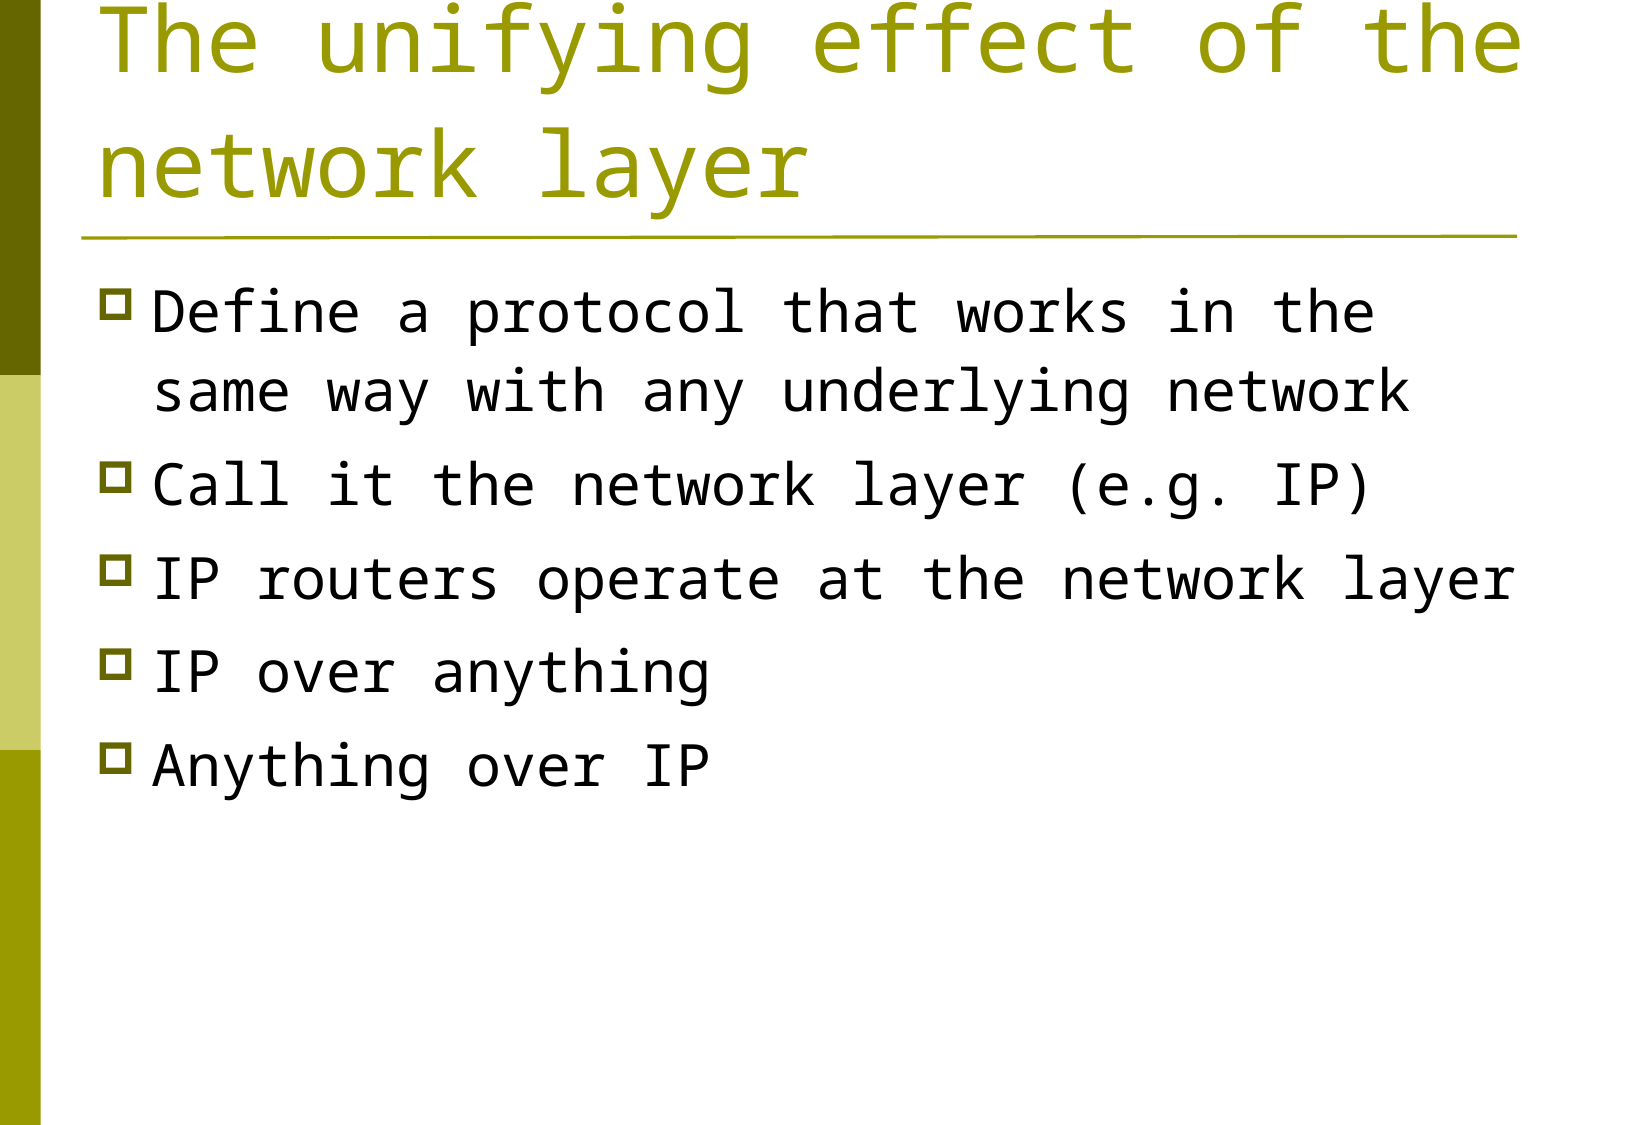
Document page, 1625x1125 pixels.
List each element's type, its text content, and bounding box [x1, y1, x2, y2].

list Define a protocol that works in the same way with any underlying network Call it the network layer (e.g. IP)‏ IP routers operate at the network layer IP over anything Anything over IP [81, 262, 1544, 1063]
title The unifying effect of the network layer [81, 0, 1544, 233]
